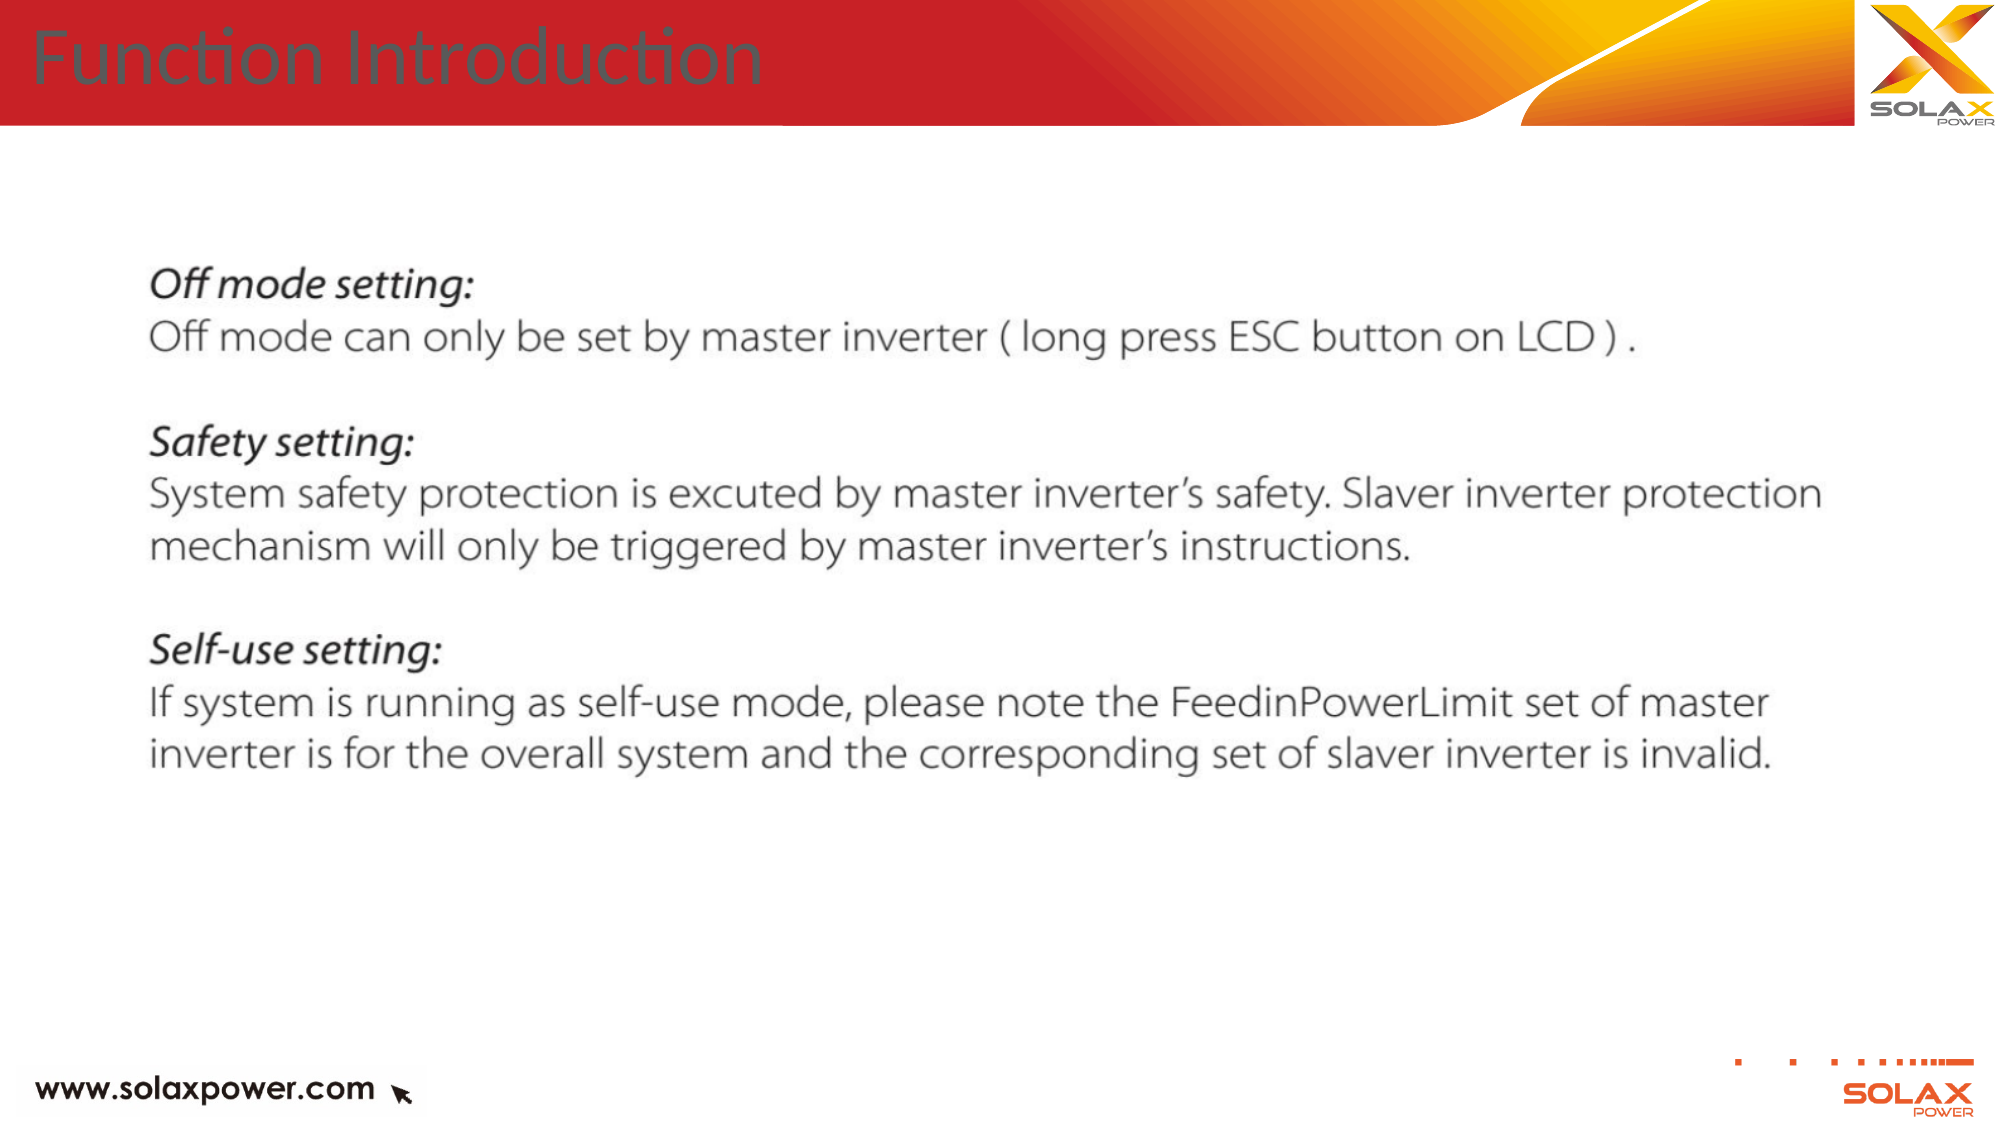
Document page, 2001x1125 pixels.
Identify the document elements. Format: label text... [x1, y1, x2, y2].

text_box Function Introduction [16, 4, 1175, 118]
picture [0, 0, 1855, 126]
picture [127, 254, 1838, 782]
picture [1735, 1059, 1974, 1117]
picture [1870, 4, 1996, 126]
picture [16, 1065, 427, 1117]
